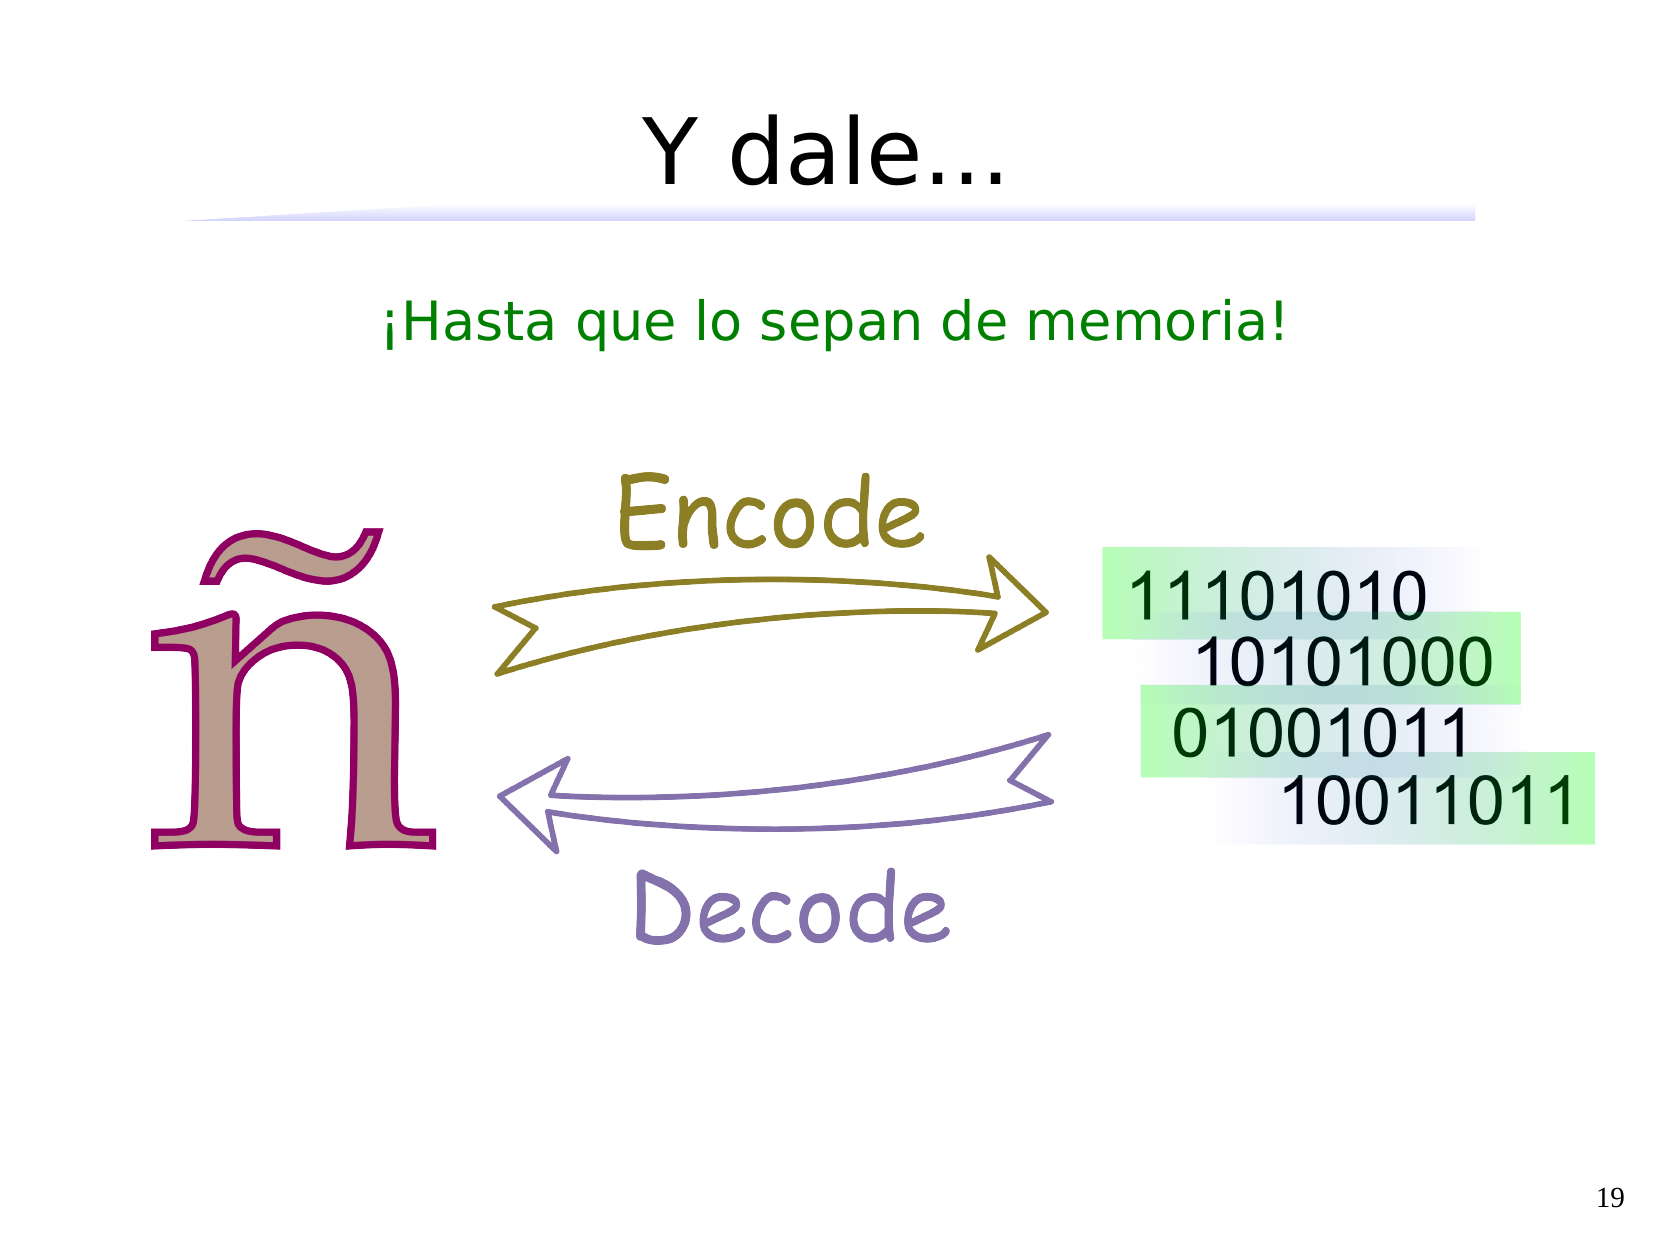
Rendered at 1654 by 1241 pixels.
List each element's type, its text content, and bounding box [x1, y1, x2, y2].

title Y dale... [82, 49, 1571, 257]
list ¡Hasta que lo sepan de memoria! [82, 290, 1571, 414]
picture [151, 472, 1595, 945]
